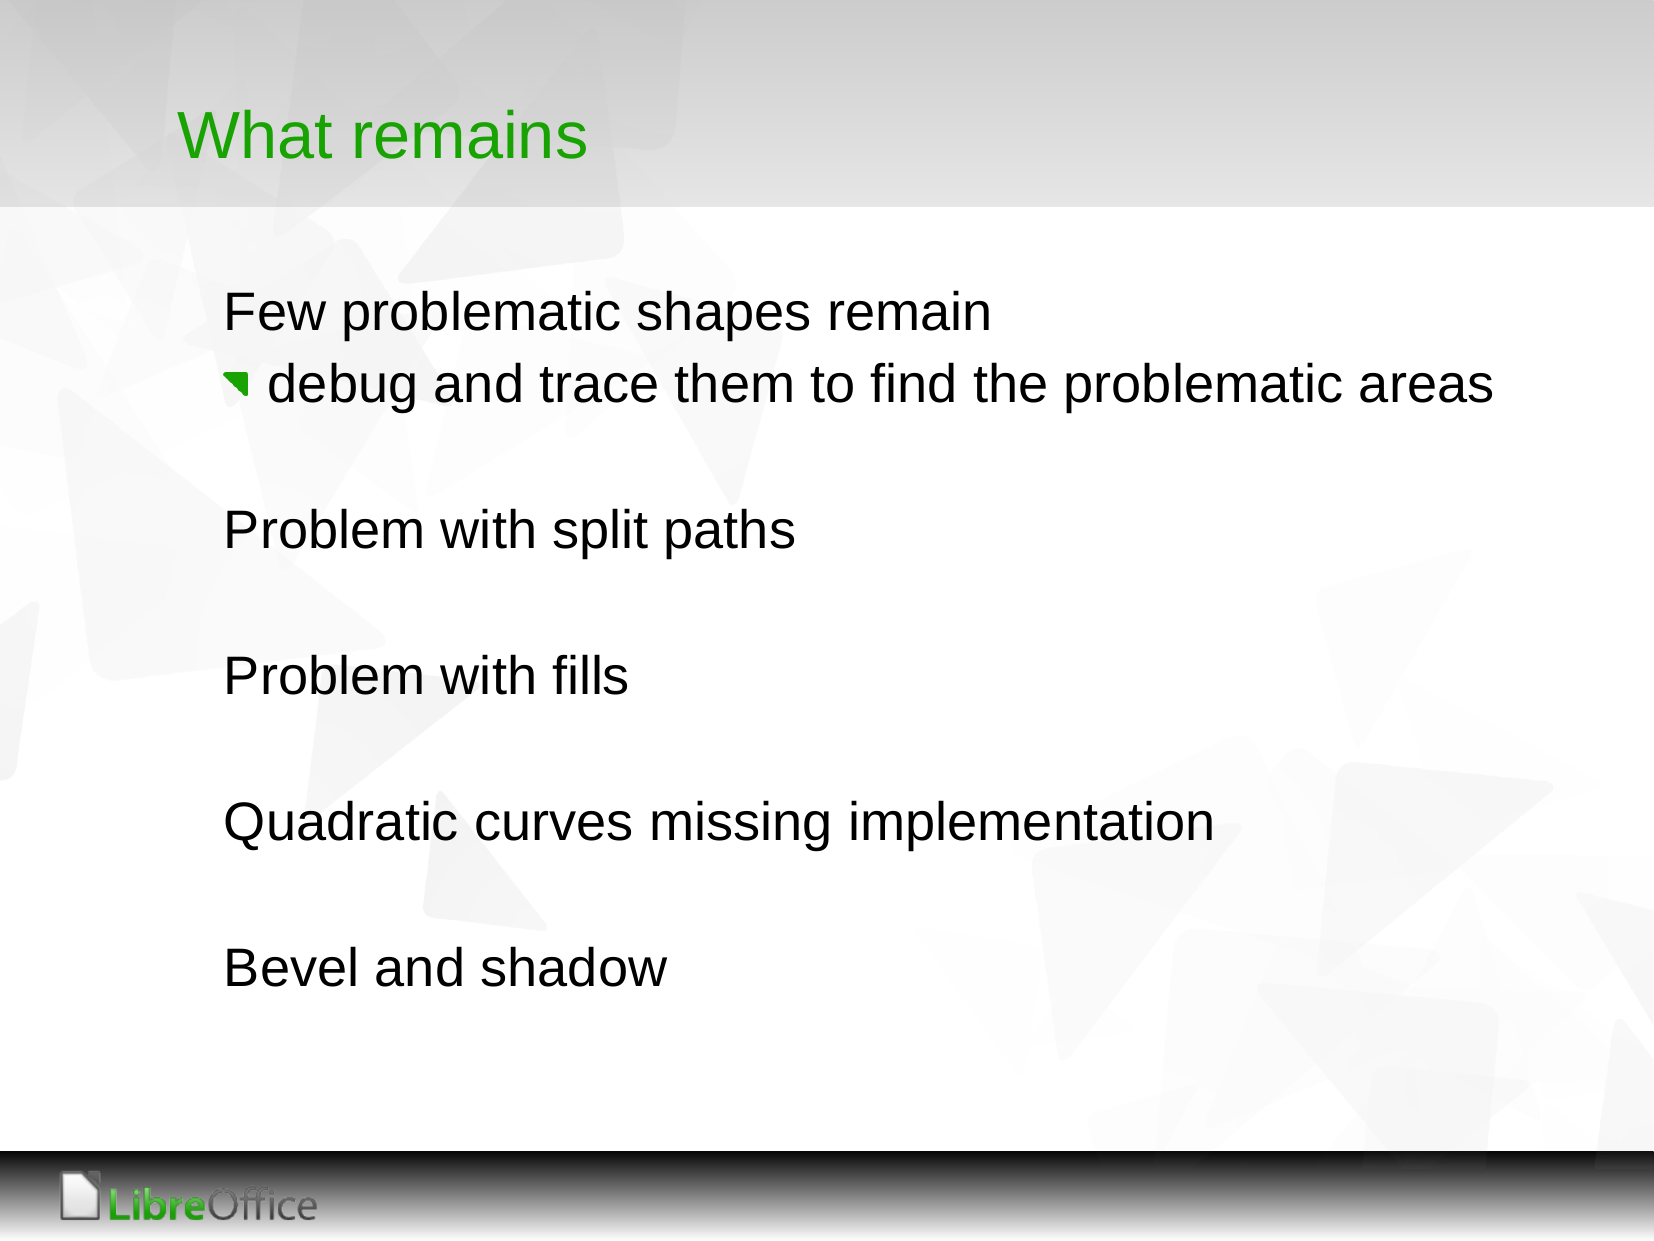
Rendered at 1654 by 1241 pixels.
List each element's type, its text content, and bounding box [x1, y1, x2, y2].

list Few problematic shapes remain debug and trace them to find the problematic areas Problem with split paths Problem with fills Quadratic curves missing implementation Bevel and shadow [180, 280, 1547, 998]
picture [0, 0, 783, 931]
picture [915, 548, 1654, 1169]
title What remains [177, 46, 1525, 226]
picture [41, 1152, 337, 1240]
